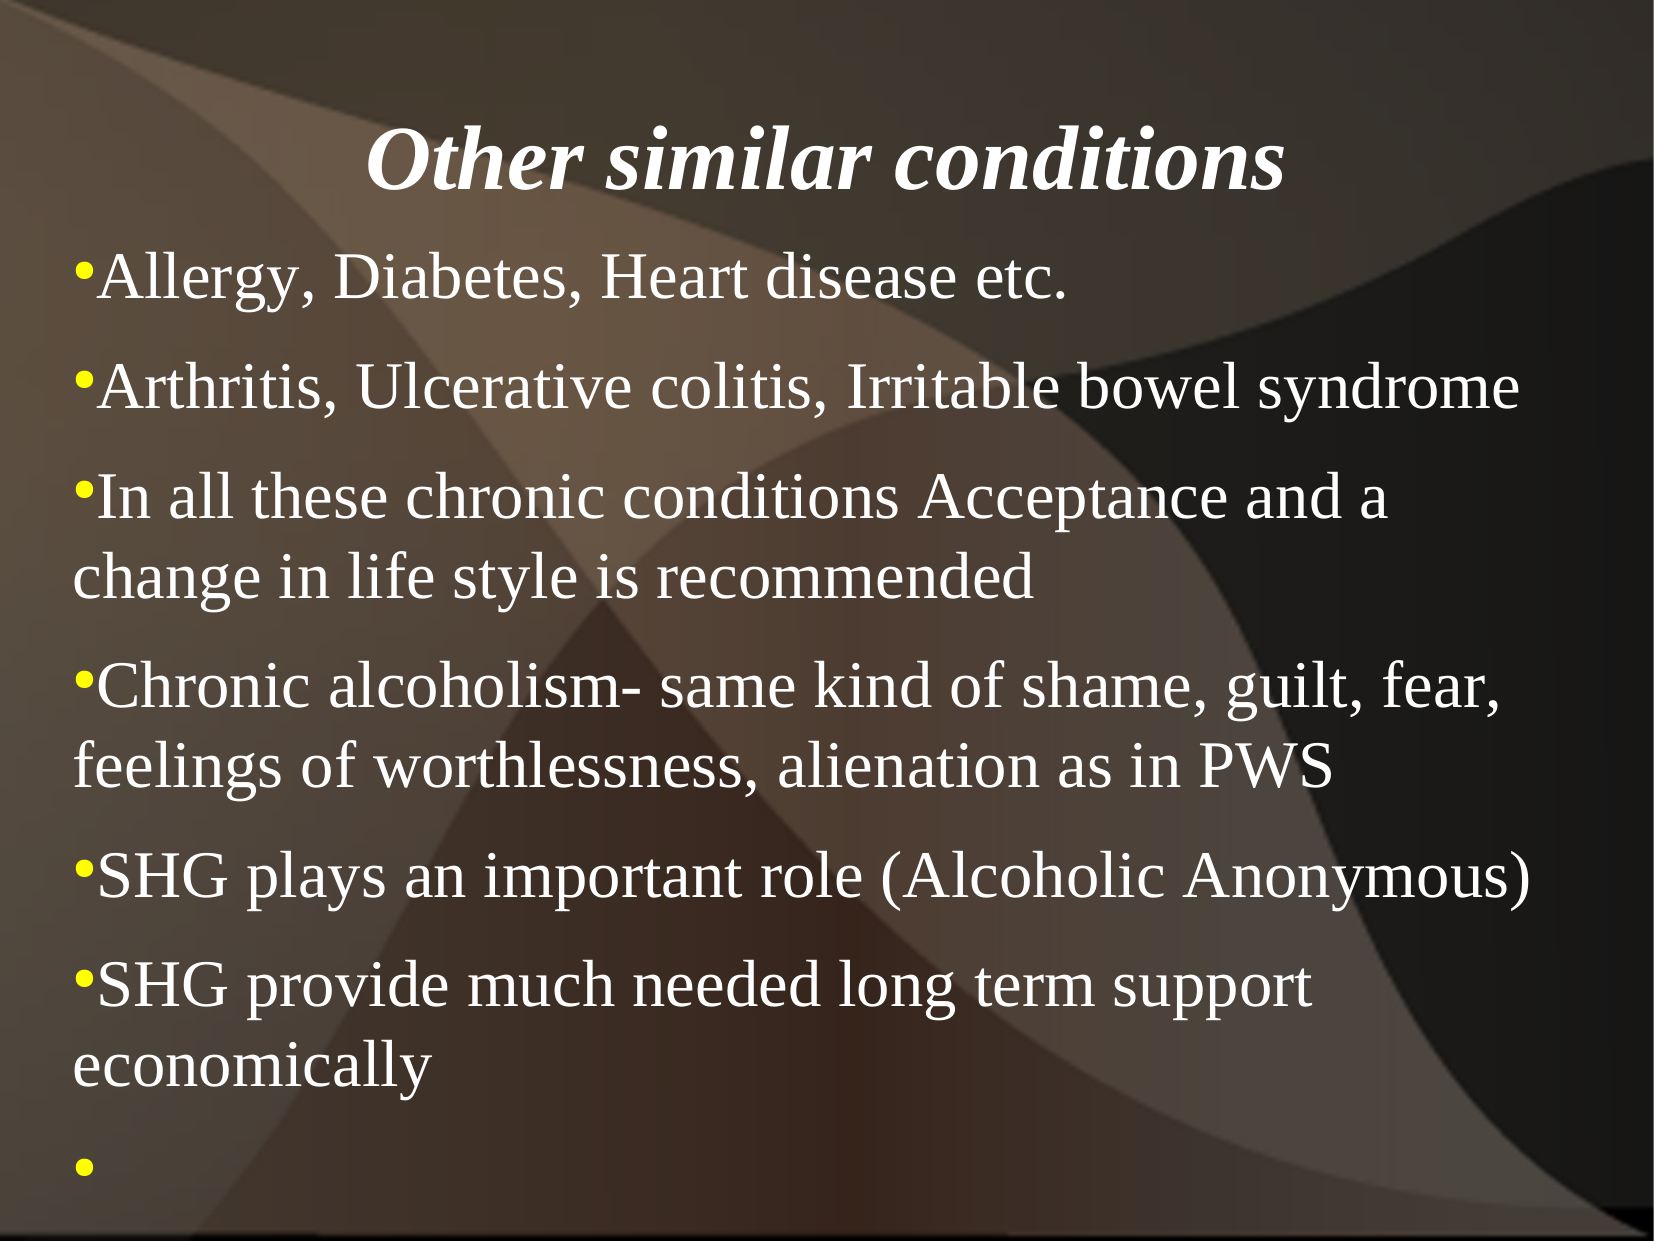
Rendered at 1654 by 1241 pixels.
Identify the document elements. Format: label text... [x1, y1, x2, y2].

list Allergy, Diabetes, Heart disease etc. Arthritis, Ulcerative colitis, Irritable bowel syndrome In all these chronic conditions Acceptance and a change in life style is recommended Chronic alcoholism- same kind of shame, guilt, fear, feelings of worthlessness, alienation as in PWS SHG plays an important role (Alcoholic Anonymous) SHG provide much needed long term support economically [72, 232, 1561, 1241]
title Other similar conditions [82, 56, 1571, 250]
